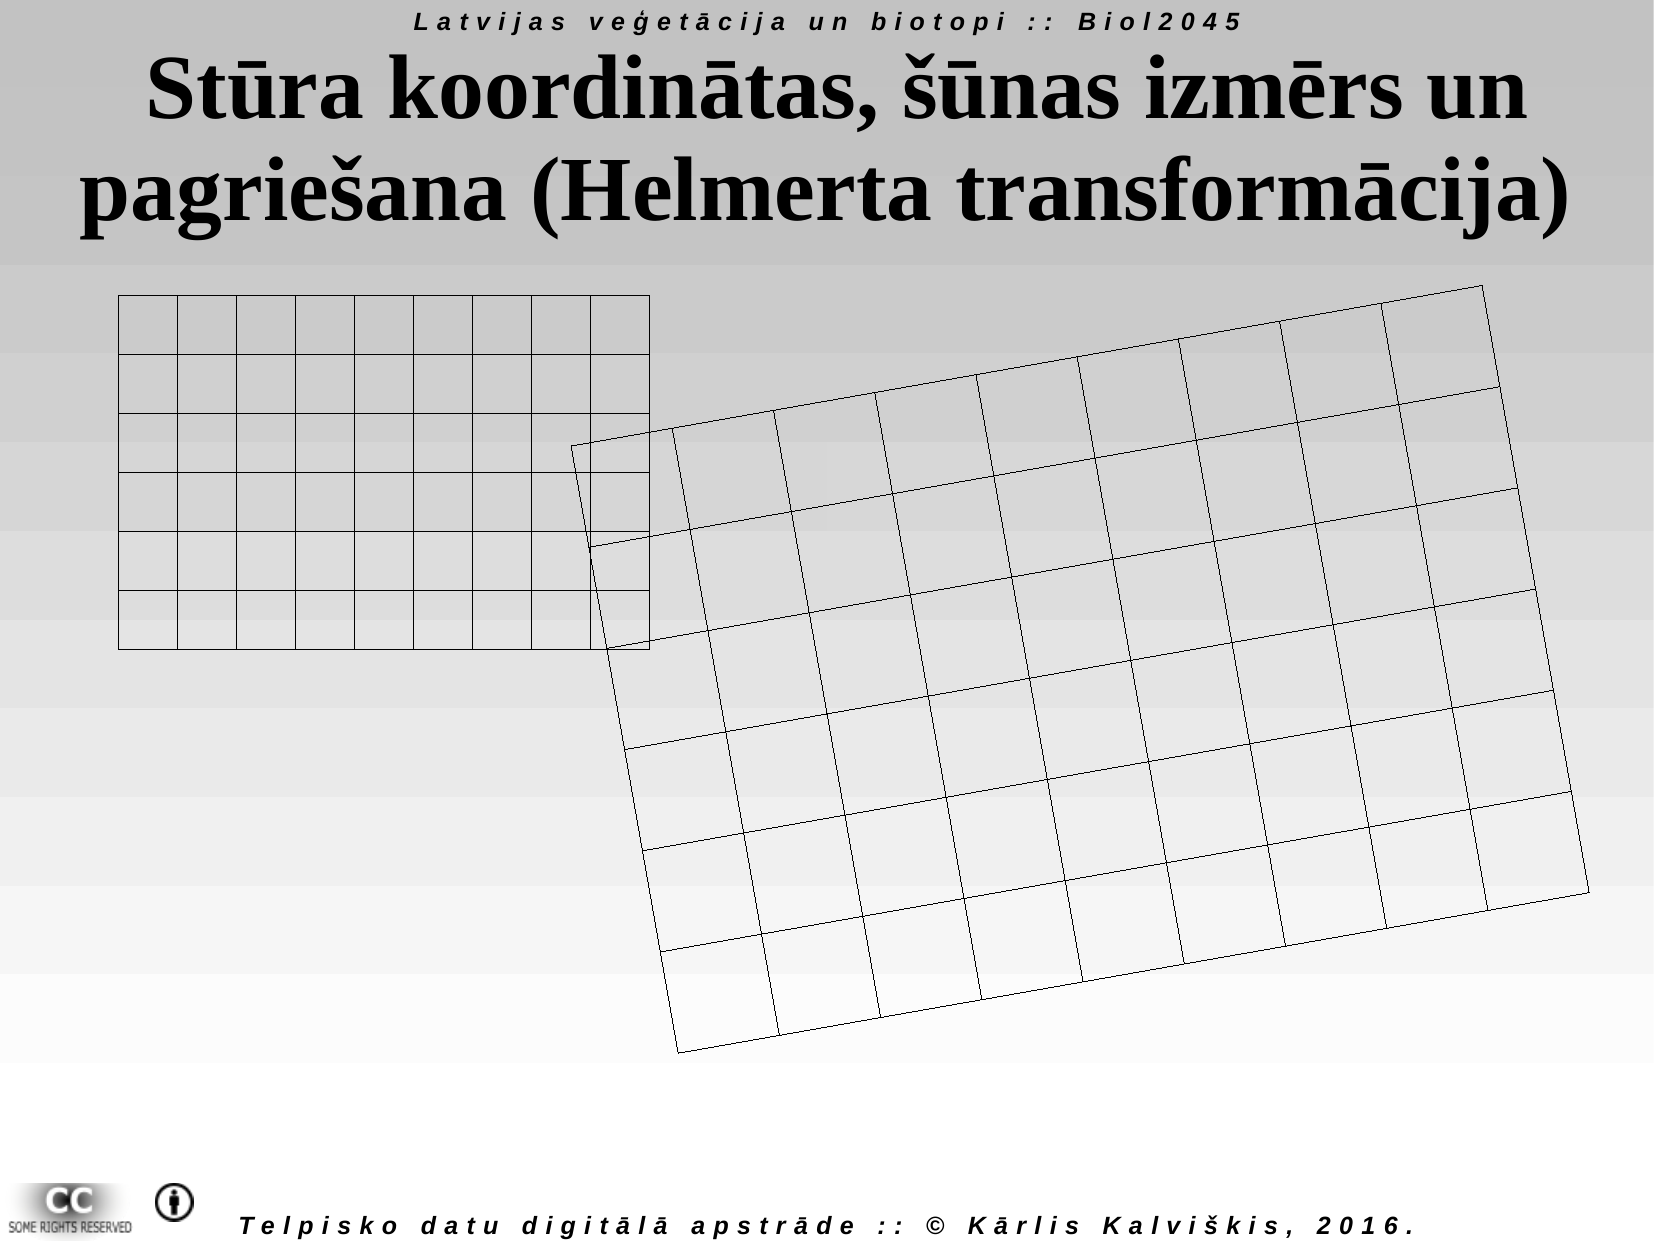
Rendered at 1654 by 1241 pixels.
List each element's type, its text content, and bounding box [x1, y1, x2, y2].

title Stūra koordinātas, šūnas izmērs un pagriešana (Helmerta transformācija) [29, 37, 1625, 241]
picture [0, 0, 1654, 1241]
